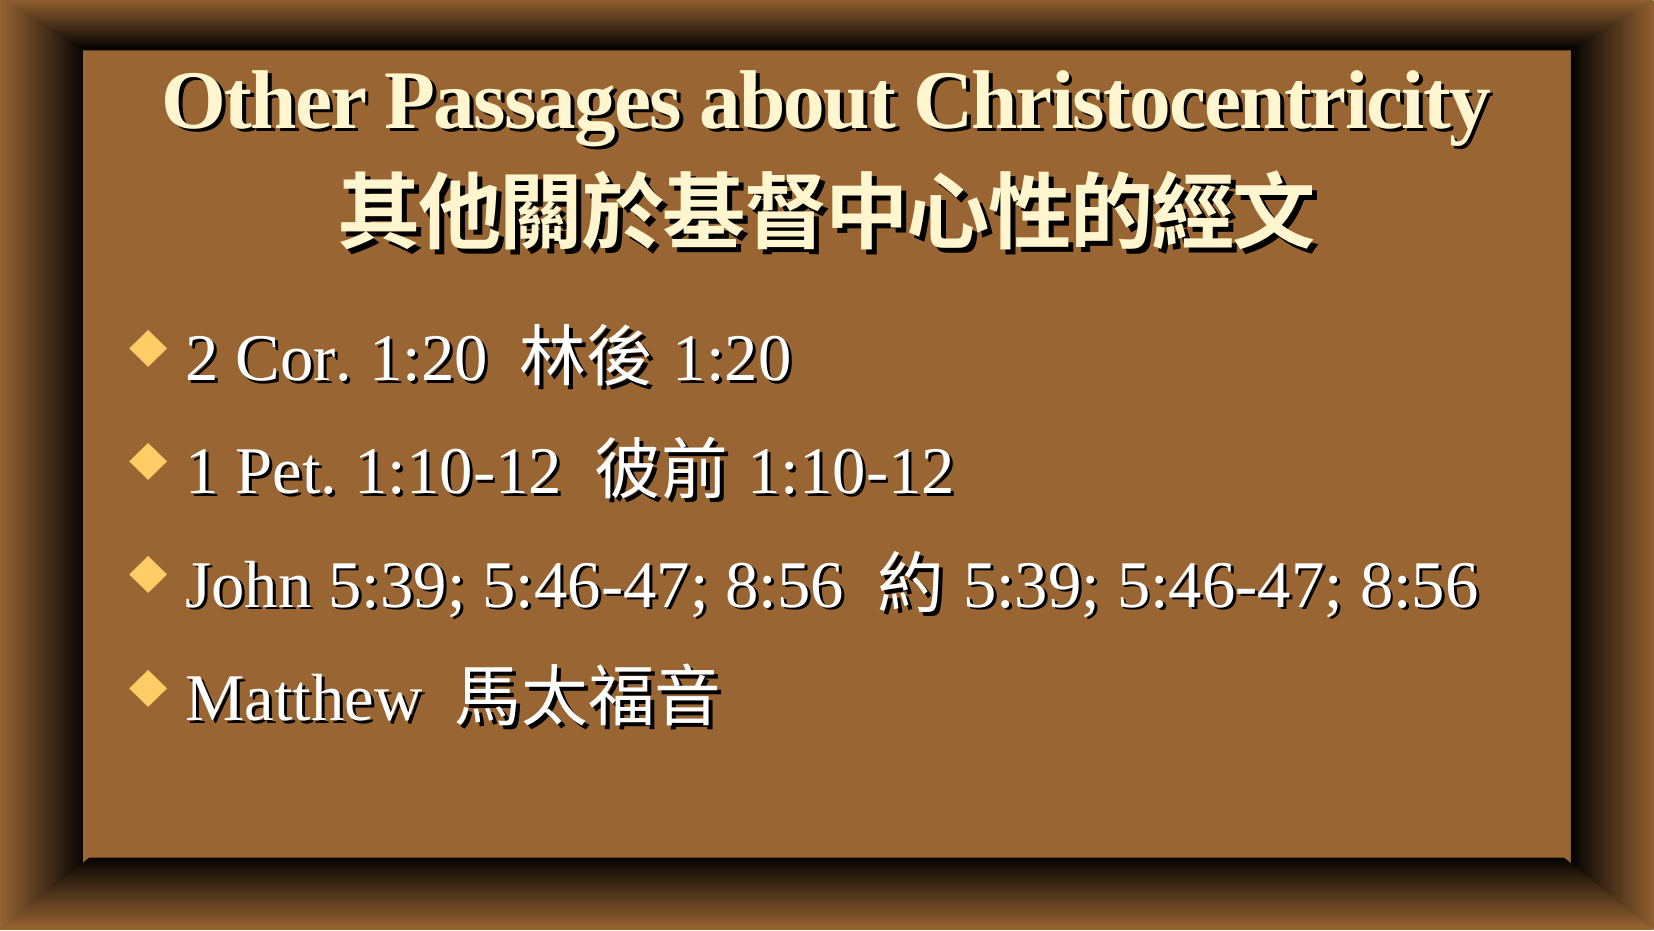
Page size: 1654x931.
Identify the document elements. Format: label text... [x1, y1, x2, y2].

title Other Passages about Christocentricity 其他關於基督中心性的經文 [138, 4, 1515, 295]
list 2 Cor. 1:20 林後1:20 1 Pet. 1:10-12 彼前1:10-12 John 5:39; 5:46-47; 8:56 約5:39; 5:46-47; 8:56 Matthew 馬太福音 [114, 295, 1540, 813]
